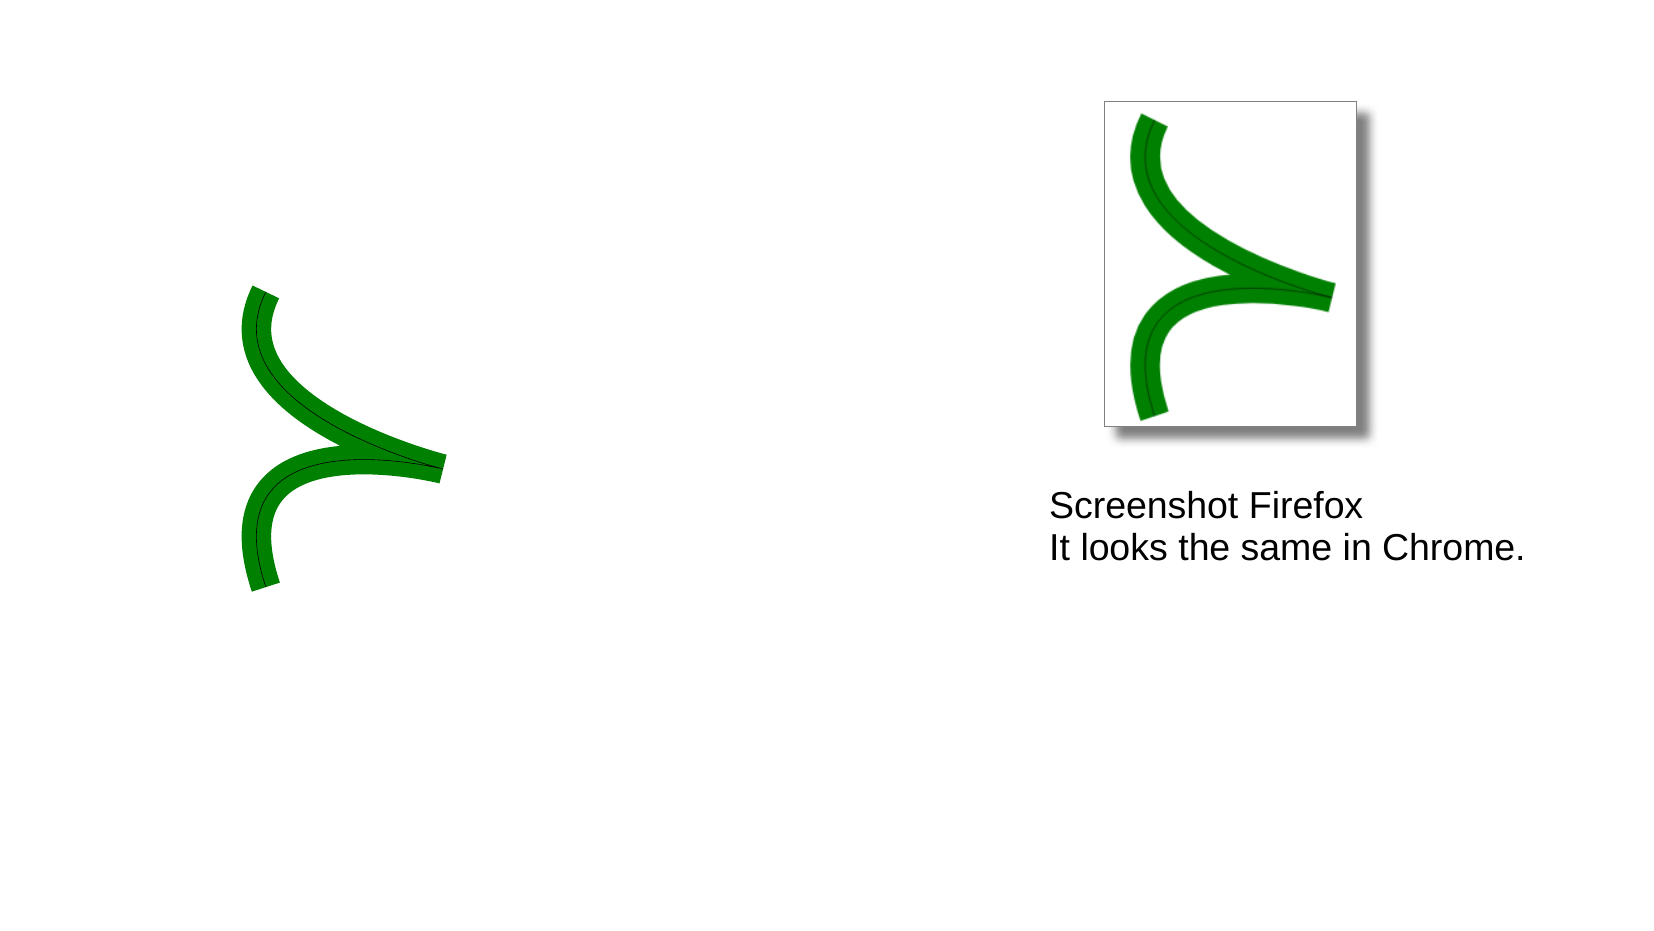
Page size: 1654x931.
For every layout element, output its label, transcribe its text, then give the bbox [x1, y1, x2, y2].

text_box Screenshot Firefox It looks the same in Chrome. [1034, 476, 1542, 576]
picture [146, 232, 562, 647]
picture [1104, 101, 1357, 427]
